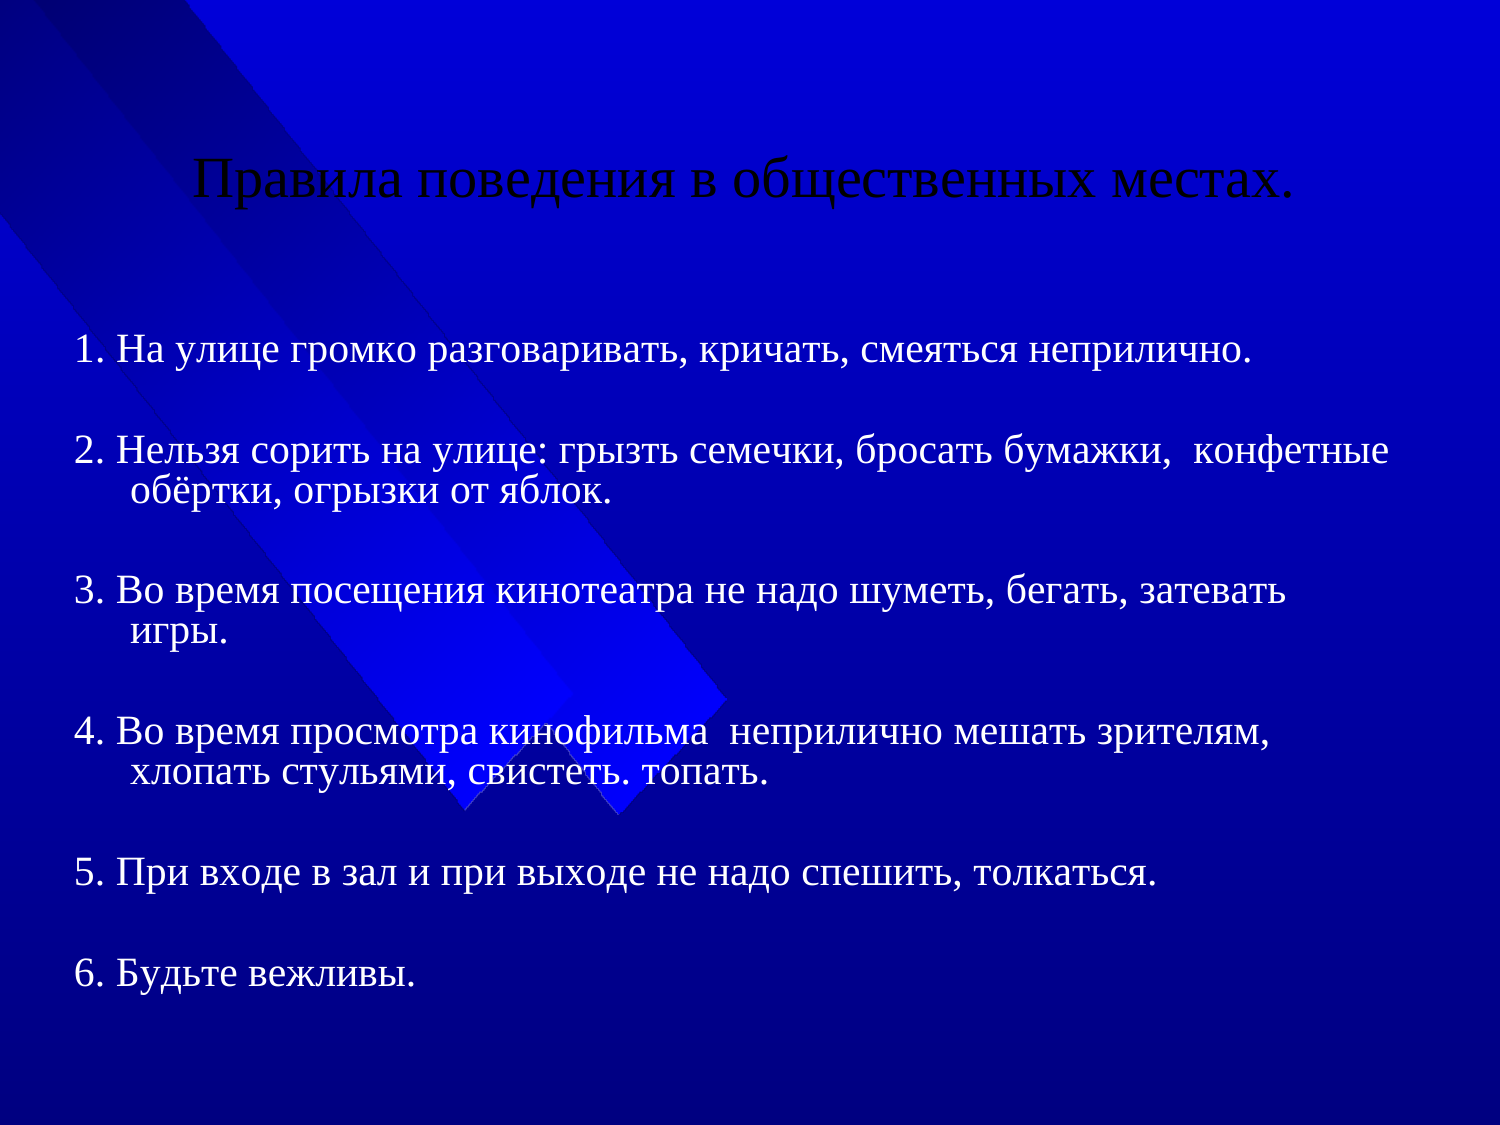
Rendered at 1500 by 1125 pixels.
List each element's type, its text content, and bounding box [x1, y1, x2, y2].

list 1. На улице громко разговаривать, кричать, смеяться неприлично. 2. Нельзя сорить на улице: грызть семечки, бросать бумажки, конфетные обёртки, огрызки от яблок. 3. Во время посещения кинотеатра не надо шуметь, бегать, затевать игры. 4. Во время просмотра кинофильмa непpилично мешать зрителям, хлопать стульями, свистеть. топать. 5. При входе в зал и при выходе не надо спешить, толкаться. 6. Будьте вежливы. [59, 262, 1410, 1093]
title Правила поведения в общественных местах. [75, 0, 1426, 277]
